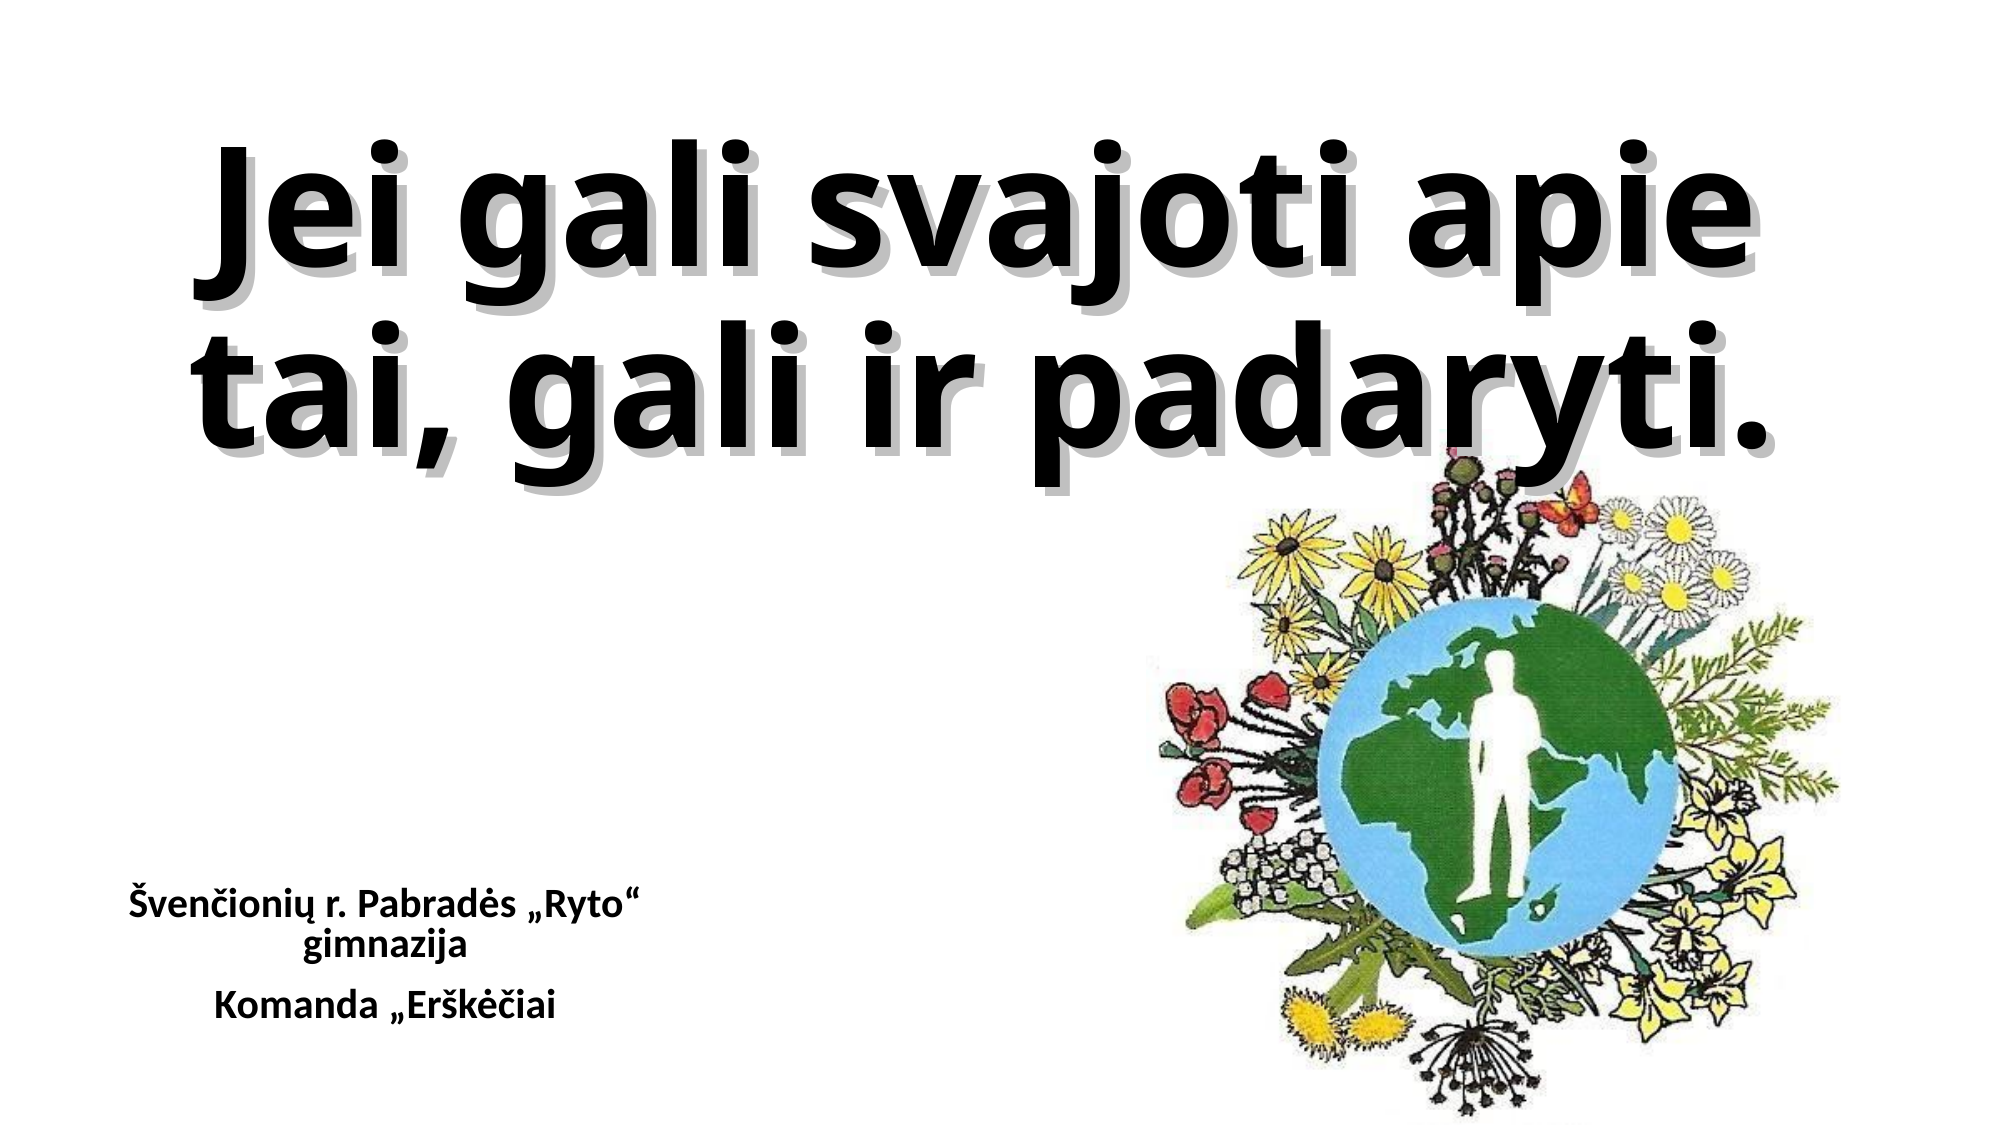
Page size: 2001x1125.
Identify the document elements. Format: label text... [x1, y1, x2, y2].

title Jei gali svajoti apie tai, gali ir padaryti. [76, 49, 1889, 491]
picture [1146, 491, 1849, 1125]
subtitle Švenčionių r. Pabradės „Ryto“ gimnazija Komanda „Erškėčiai [56, 878, 715, 1037]
